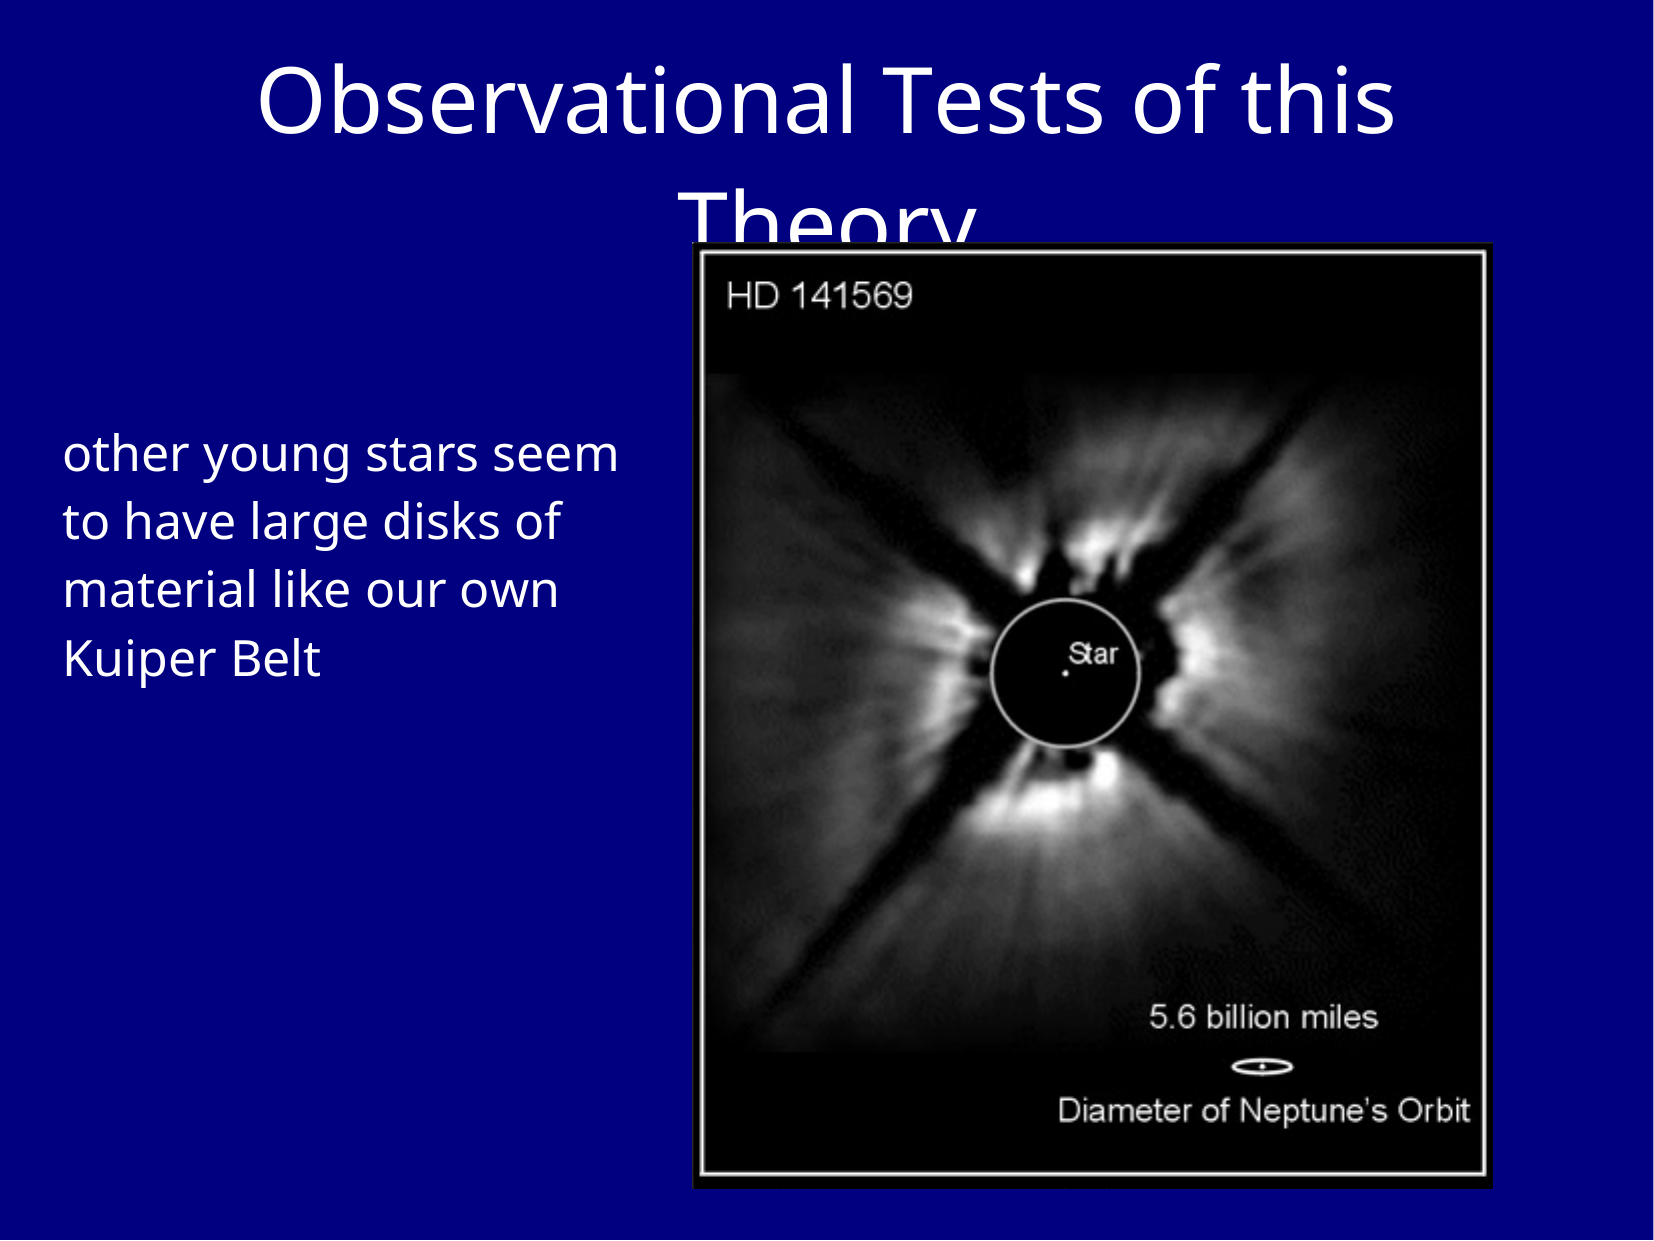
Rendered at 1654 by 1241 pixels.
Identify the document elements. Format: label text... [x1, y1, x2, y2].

text_box other young stars seem to have large disks of material like our own Kuiper Belt [62, 417, 649, 765]
picture [692, 242, 1493, 1189]
title Observational Tests of this Theory [121, 102, 1534, 219]
